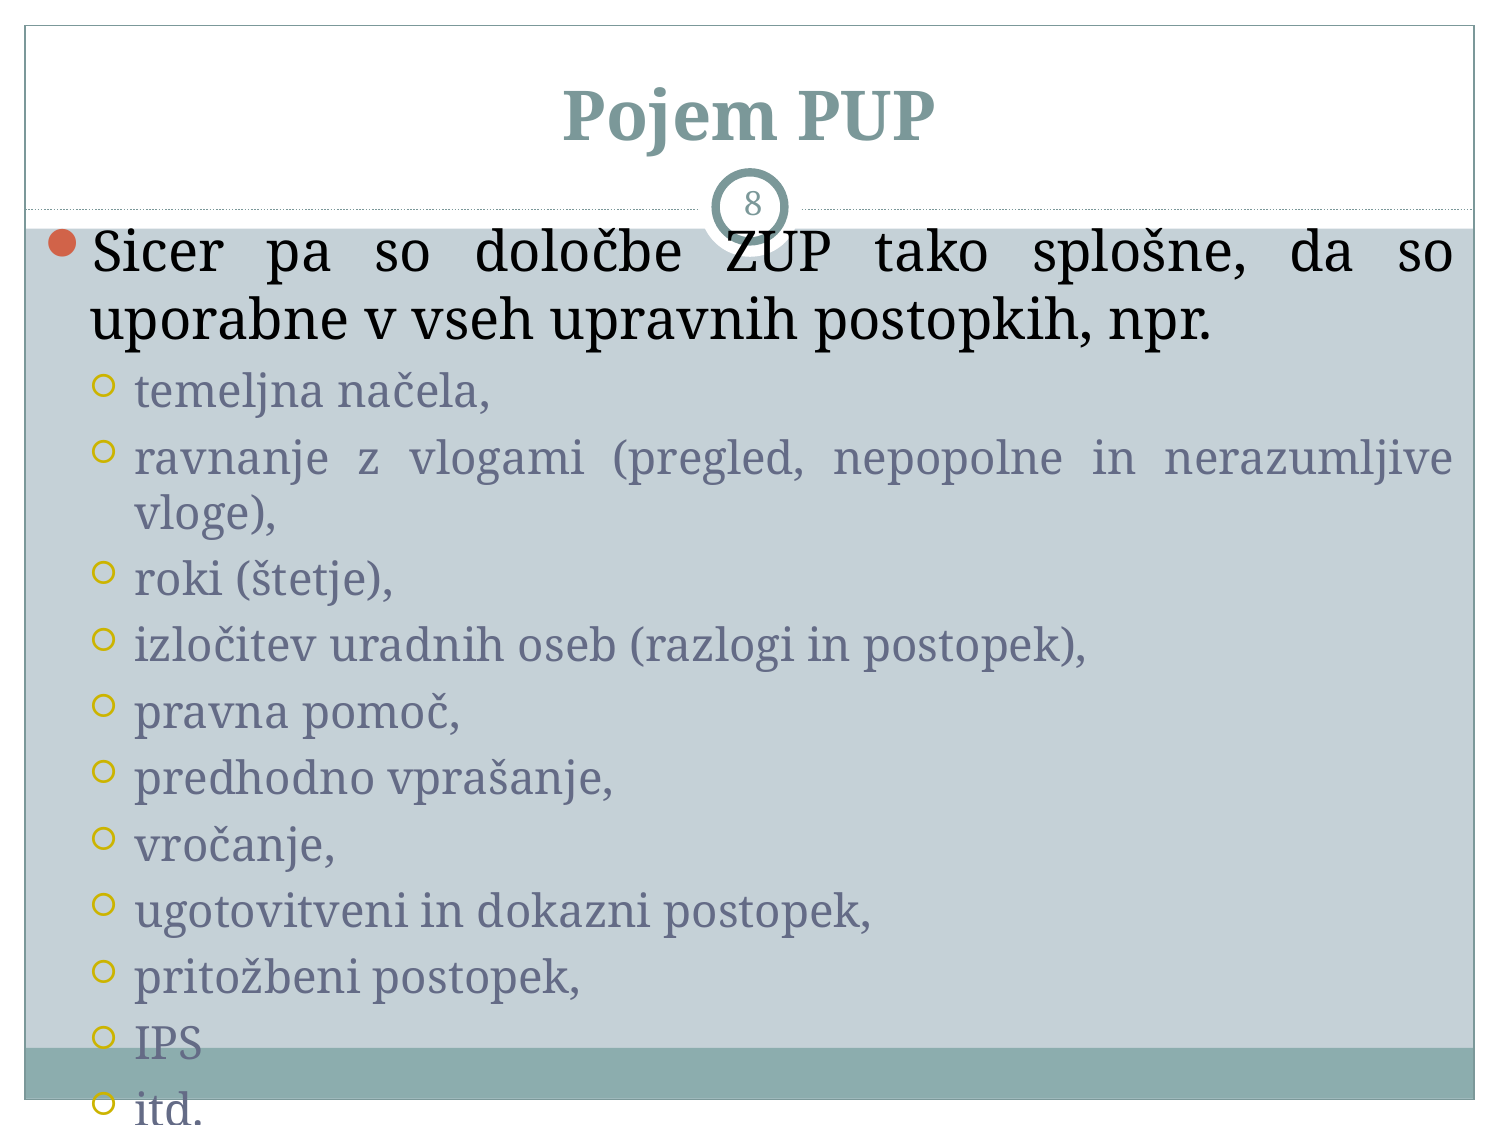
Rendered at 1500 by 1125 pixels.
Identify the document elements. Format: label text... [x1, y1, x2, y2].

list Sicer pa so določbe ZUP tako splošne, da so uporabne v vseh upravnih postopkih, npr. temeljna načela, ravnanje z vlogami (pregled, nepopolne in nerazumljive vloge), roki (štetje), izločitev uradnih oseb (razlogi in postopek), pravna pomoč, predhodno vprašanje, vročanje, ugotovitveni in dokazni postopek, pritožbeni postopek, IPS itd. [29, 208, 1471, 1125]
text_box <number> [715, 168, 791, 208]
title Pojem PUP [49, 37, 1450, 162]
